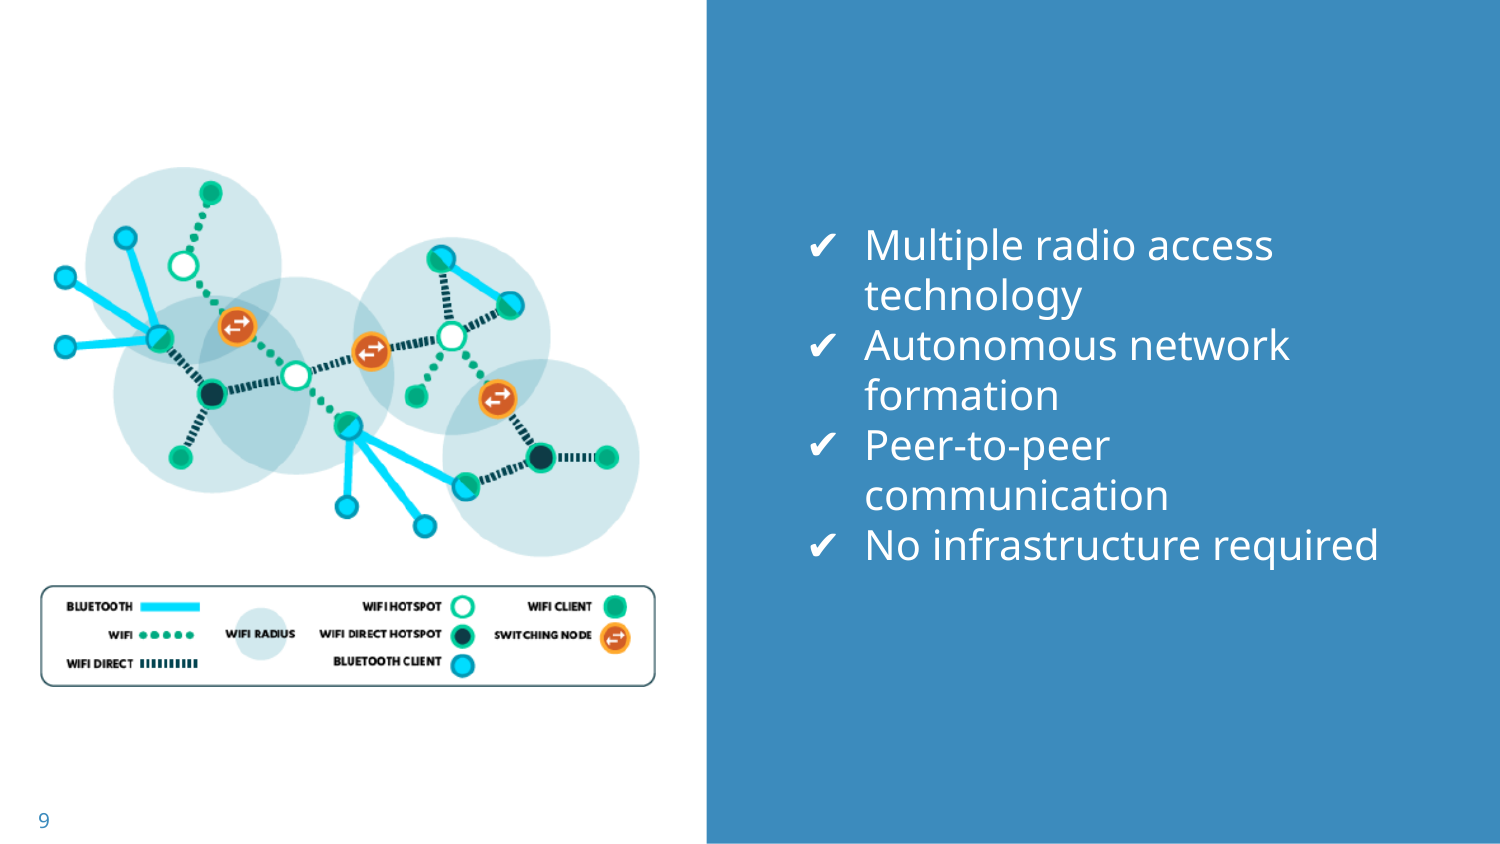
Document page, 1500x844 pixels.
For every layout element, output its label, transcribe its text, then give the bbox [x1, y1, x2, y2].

picture [20, 149, 681, 693]
slide_number <number> [0, 792, 89, 844]
list Multiple radio access technology Autonomous network formation Peer-to-peer communication No infrastructure required [774, 203, 1439, 566]
